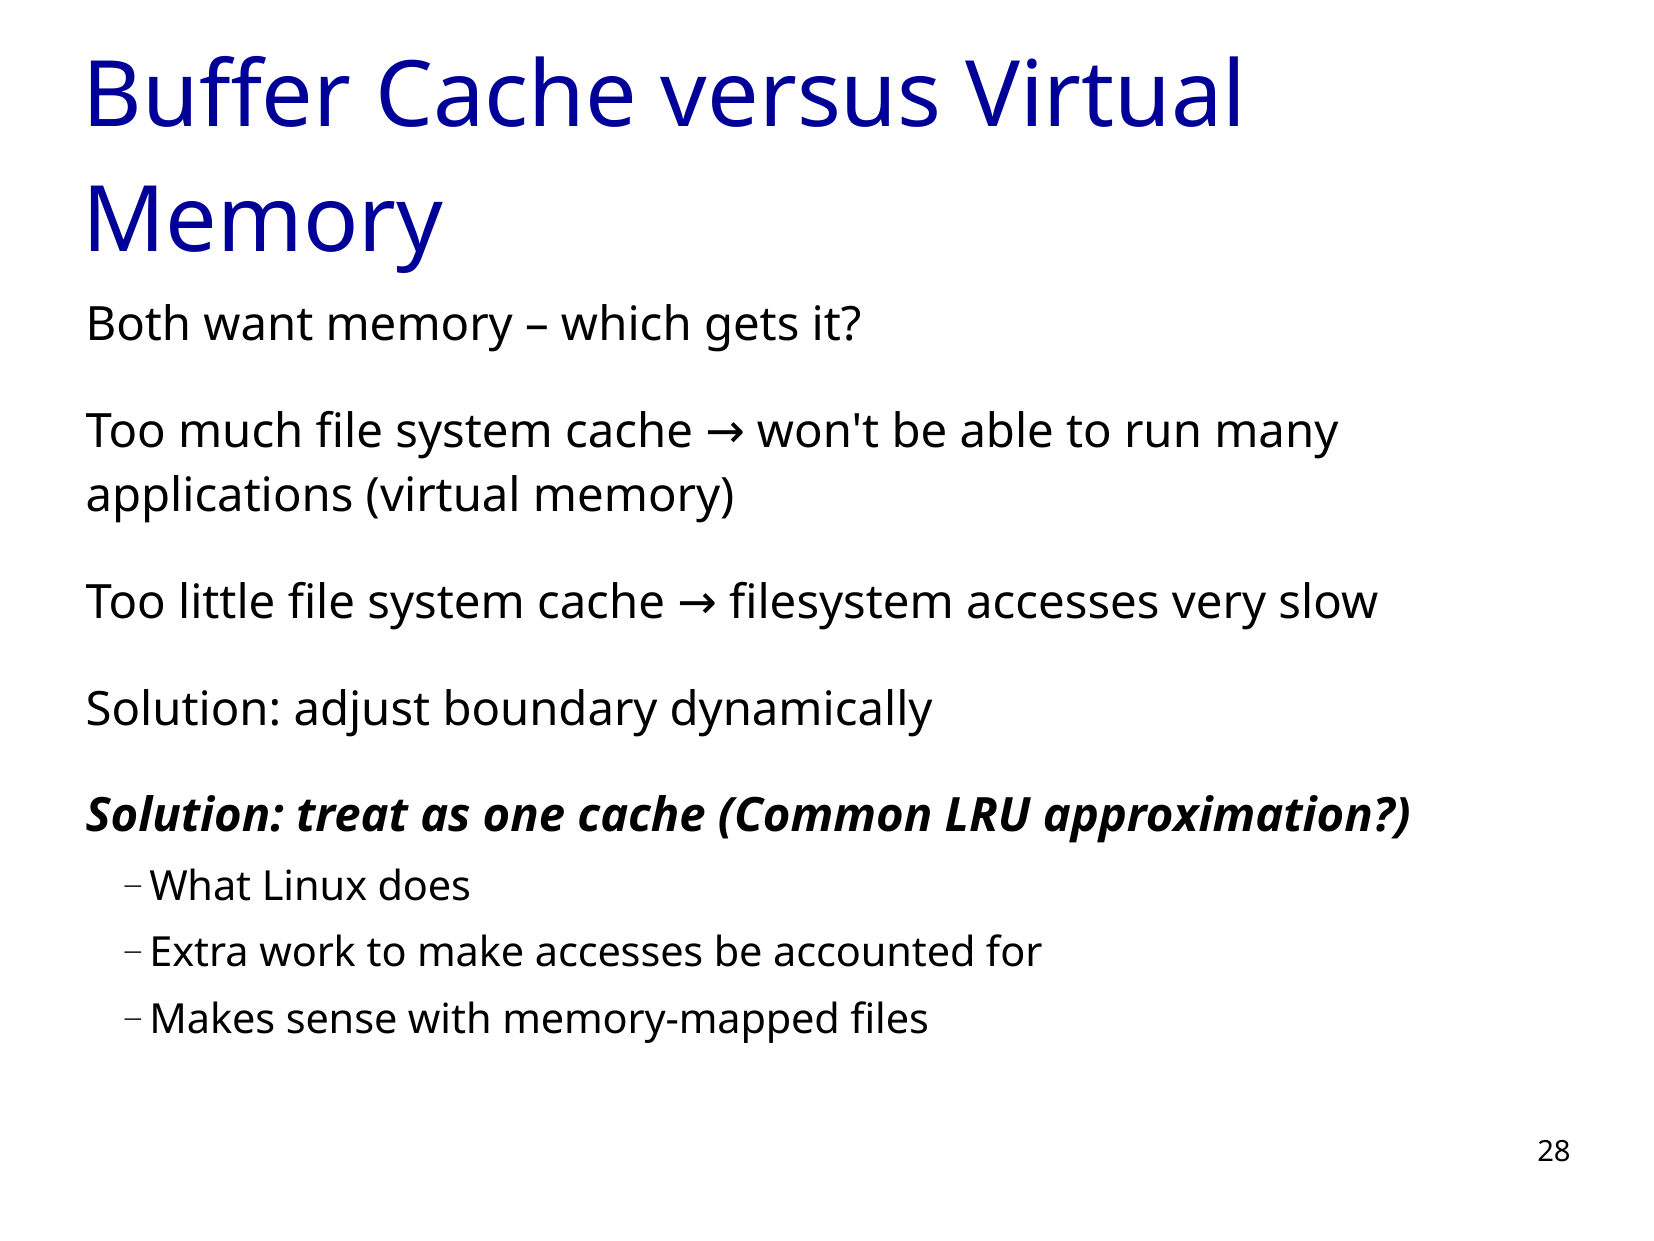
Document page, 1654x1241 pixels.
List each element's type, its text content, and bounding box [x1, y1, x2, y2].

list Both want memory – which gets it? Too much file system cache → won't be able to run many applications (virtual memory) Too little file system cache → filesystem accesses very slow Solution: adjust boundary dynamically Solution: treat as one cache (Common LRU approximation?) What Linux does Extra work to make accesses be accounted for Makes sense with memory-mapped files [60, 290, 1571, 1156]
title Buffer Cache versus Virtual Memory [82, 49, 1571, 257]
